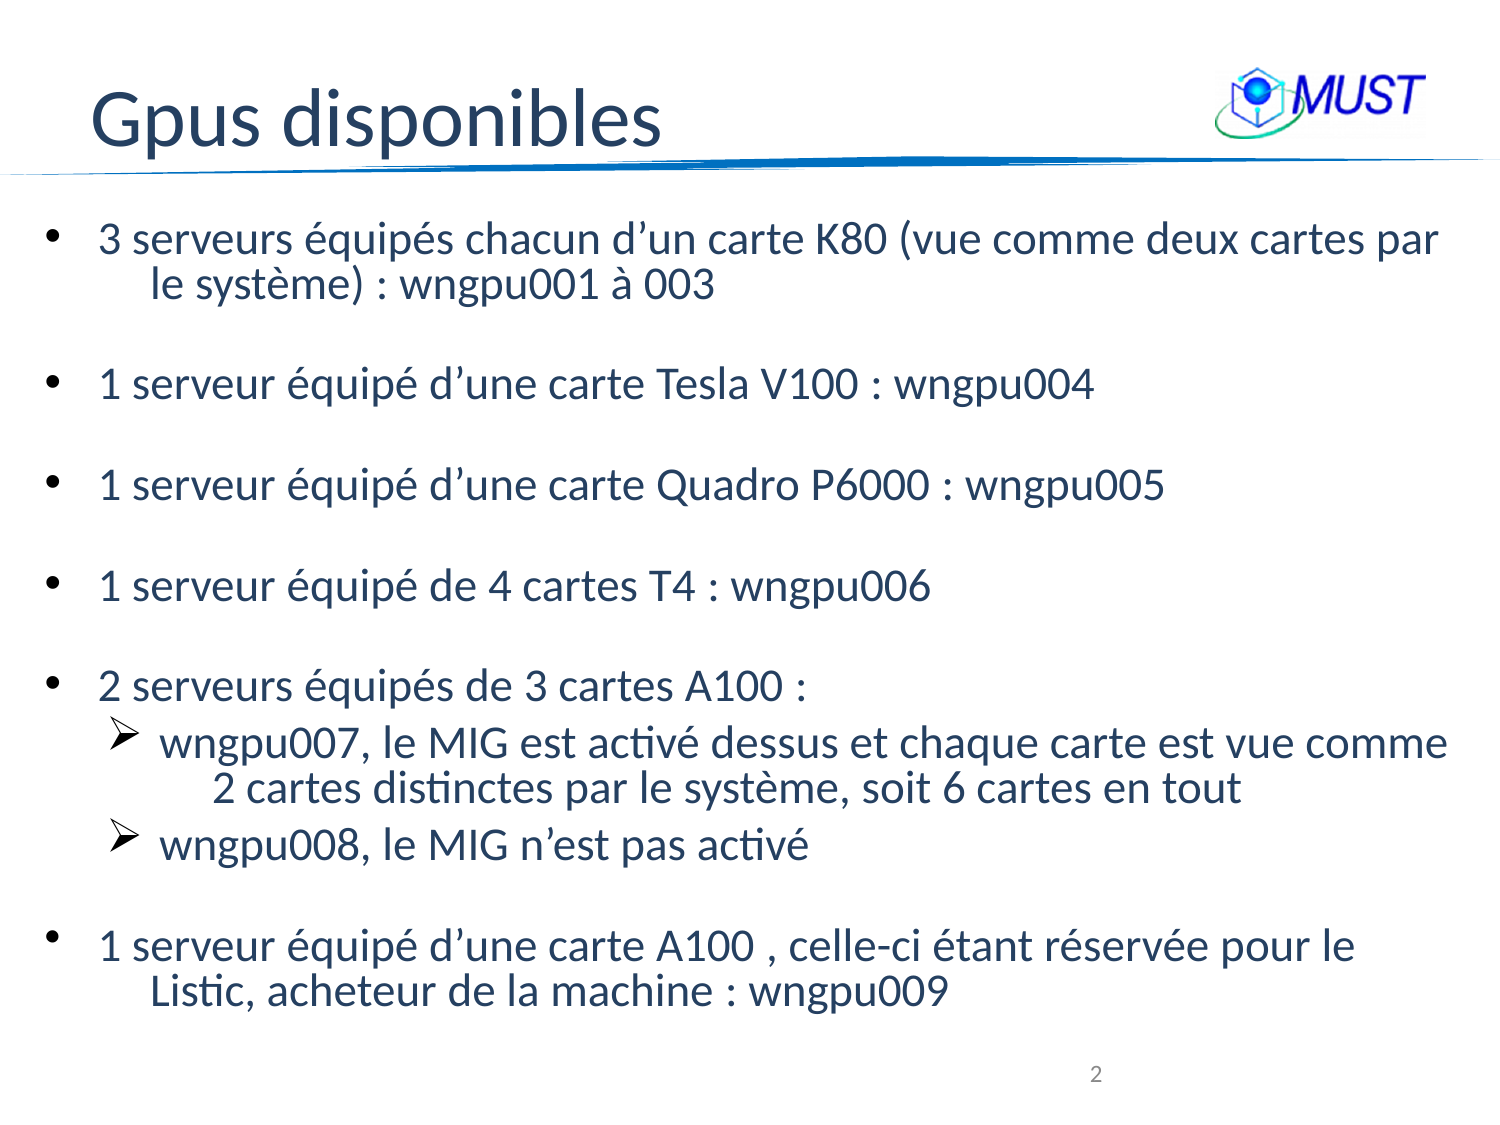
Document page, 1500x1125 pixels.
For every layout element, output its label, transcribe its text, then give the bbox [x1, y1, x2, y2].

title Gpus disponibles [75, 55, 1426, 166]
list 3 serveurs équipés chacun d’un carte K80 (vue comme deux cartes par le système) : wngpu001 à 003 1 serveur équipé d’une carte Tesla V100 : wngpu004 1 serveur équipé d’une carte Quadro P6000 : wngpu005 1 serveur équipé de 4 cartes T4 : wngpu006 2 serveurs équipés de 3 cartes A100 : wngpu007, le MIG est activé dessus et chaque carte est vue comme 2 cartes distinctes par le système, soit 6 cartes en tout wngpu008, le MIG n’est pas activé 1 serveur équipé d’une carte A100 , celle-ci étant réservée pour le Listic, acheteur de la machine : wngpu009 [29, 210, 1477, 1034]
text_box <numéro> [1074, 1042, 1426, 1103]
